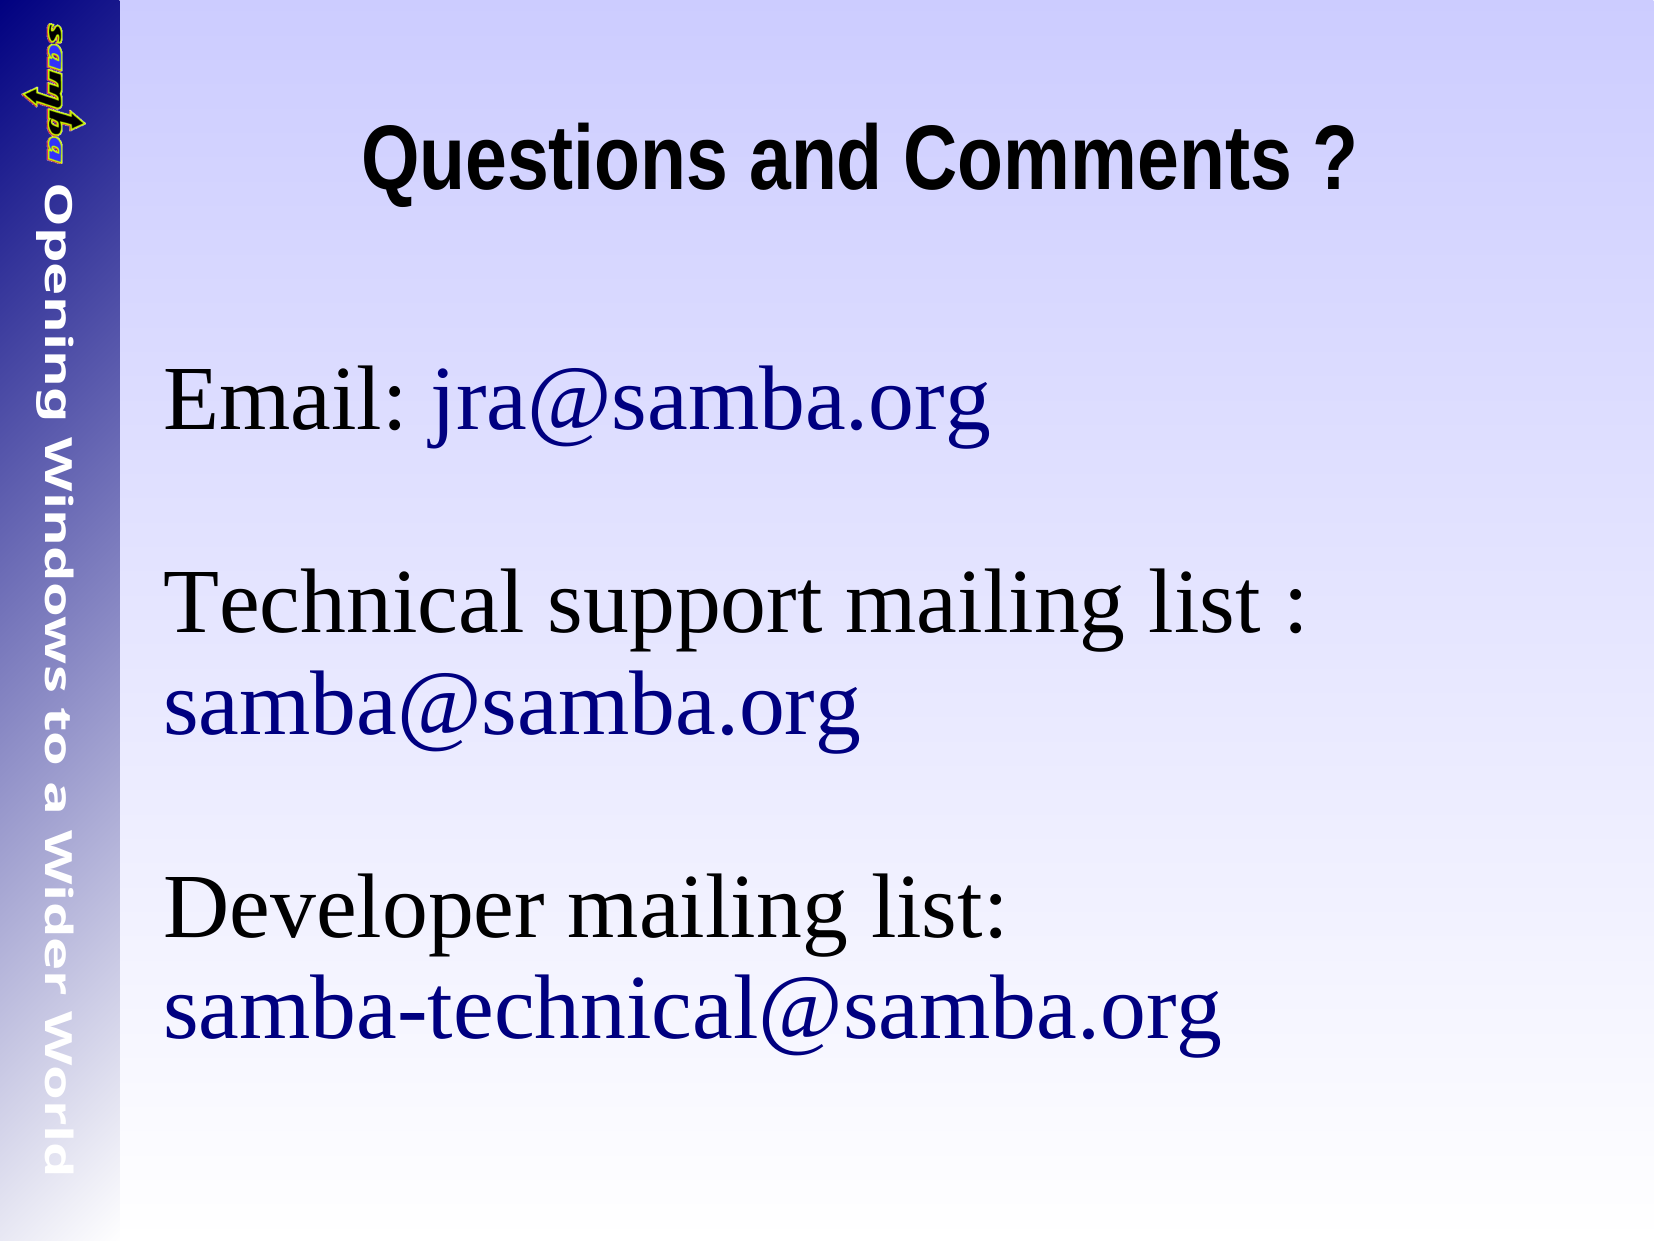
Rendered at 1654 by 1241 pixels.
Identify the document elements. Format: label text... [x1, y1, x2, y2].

title Questions and Comments ? [154, 53, 1567, 261]
picture [22, 24, 86, 164]
text_box Email: jra@samba.org Technical support mailing list : samba@samba.org Developer mailing list: samba-technical@samba.org [163, 348, 1575, 1172]
